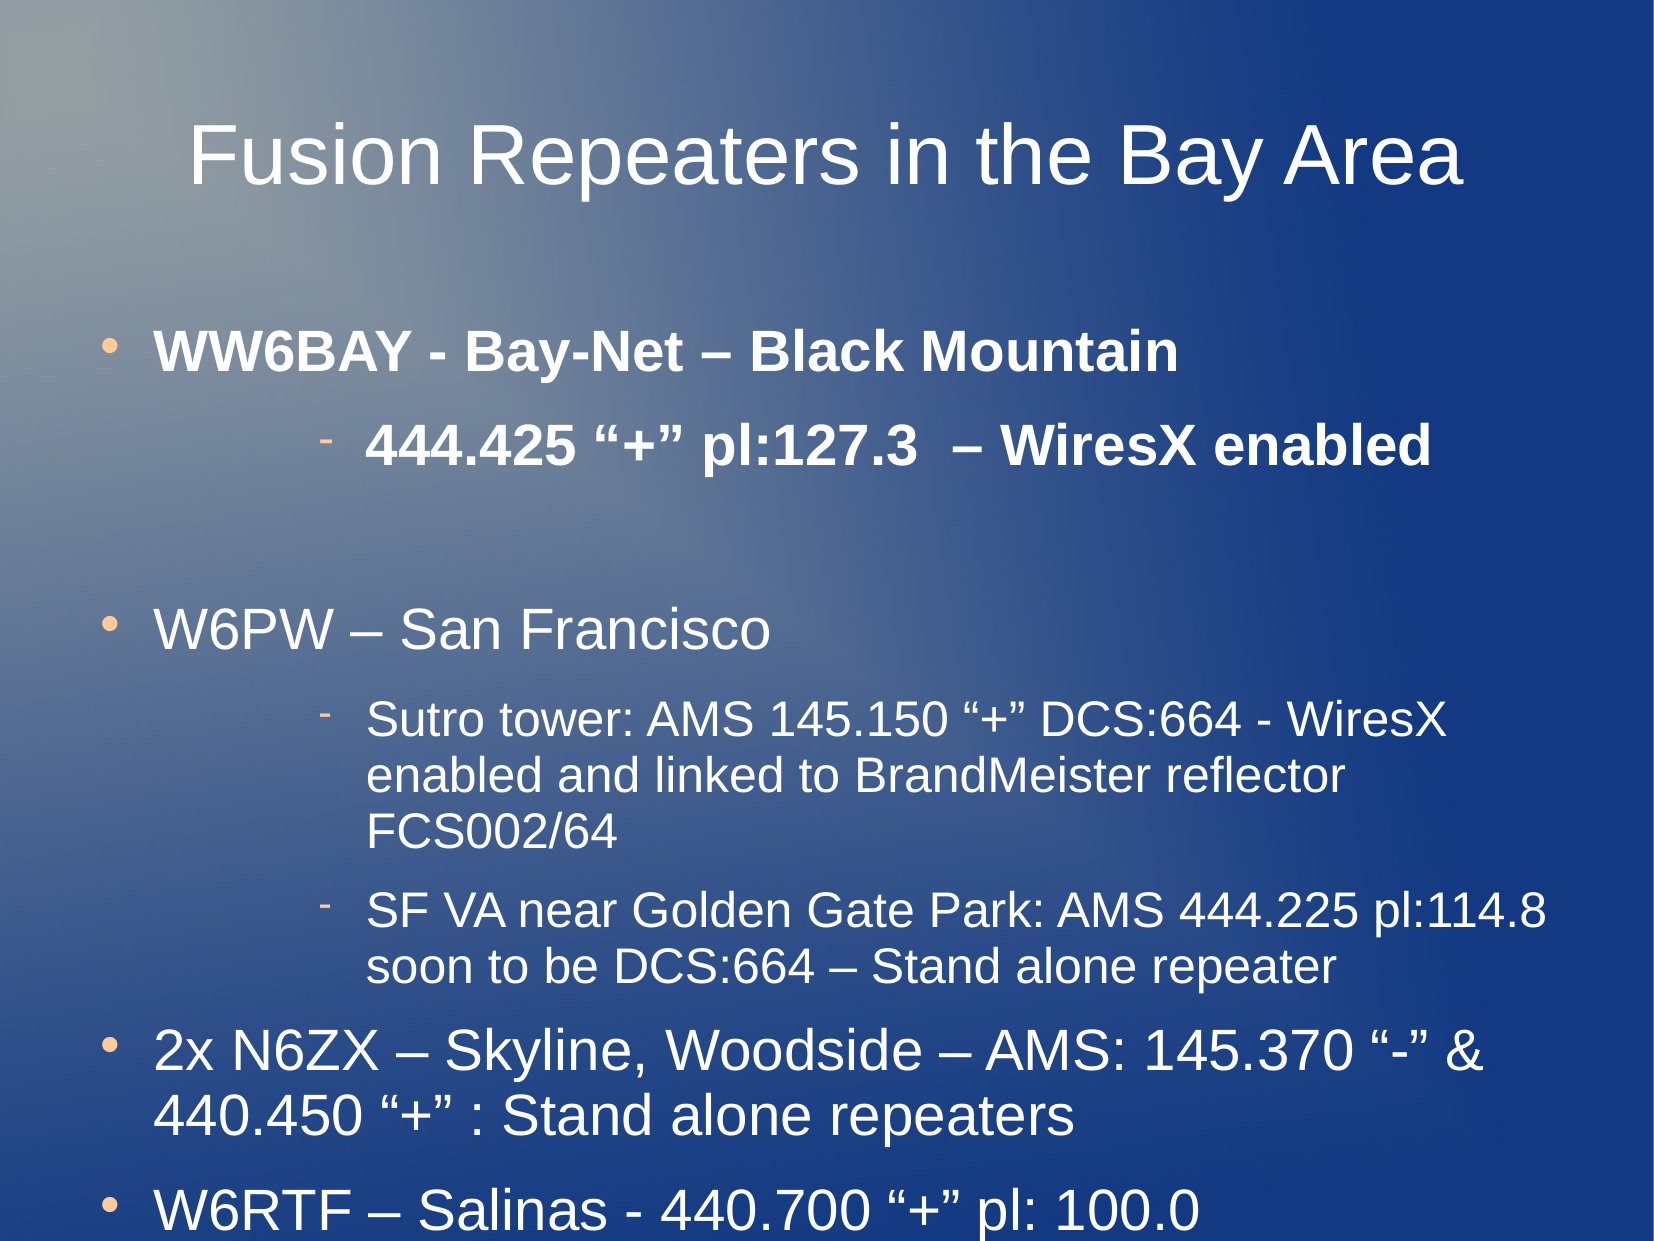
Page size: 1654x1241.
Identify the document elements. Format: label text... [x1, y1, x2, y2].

picture [0, 0, 1654, 1241]
title Fusion Repeaters in the Bay Area [82, 49, 1571, 257]
list WW6BAY - Bay-Net – Black Mountain 444.425 “+” pl:127.3 – WiresX enabled W6PW – San Francisco Sutro tower: AMS 145.150 “+” DCS:664 - WiresX enabled and linked to BrandMeister reflector FCS002/64 SF VA near Golden Gate Park: AMS 444.225 pl:114.8 soon to be DCS:664 – Stand alone repeater 2x N6ZX – Skyline, Woodside – AMS: 145.370 “-” & 440.450 “+” : Stand alone repeaters W6RTF – Salinas - 440.700 “+” pl: 100.0 [82, 315, 1571, 1241]
